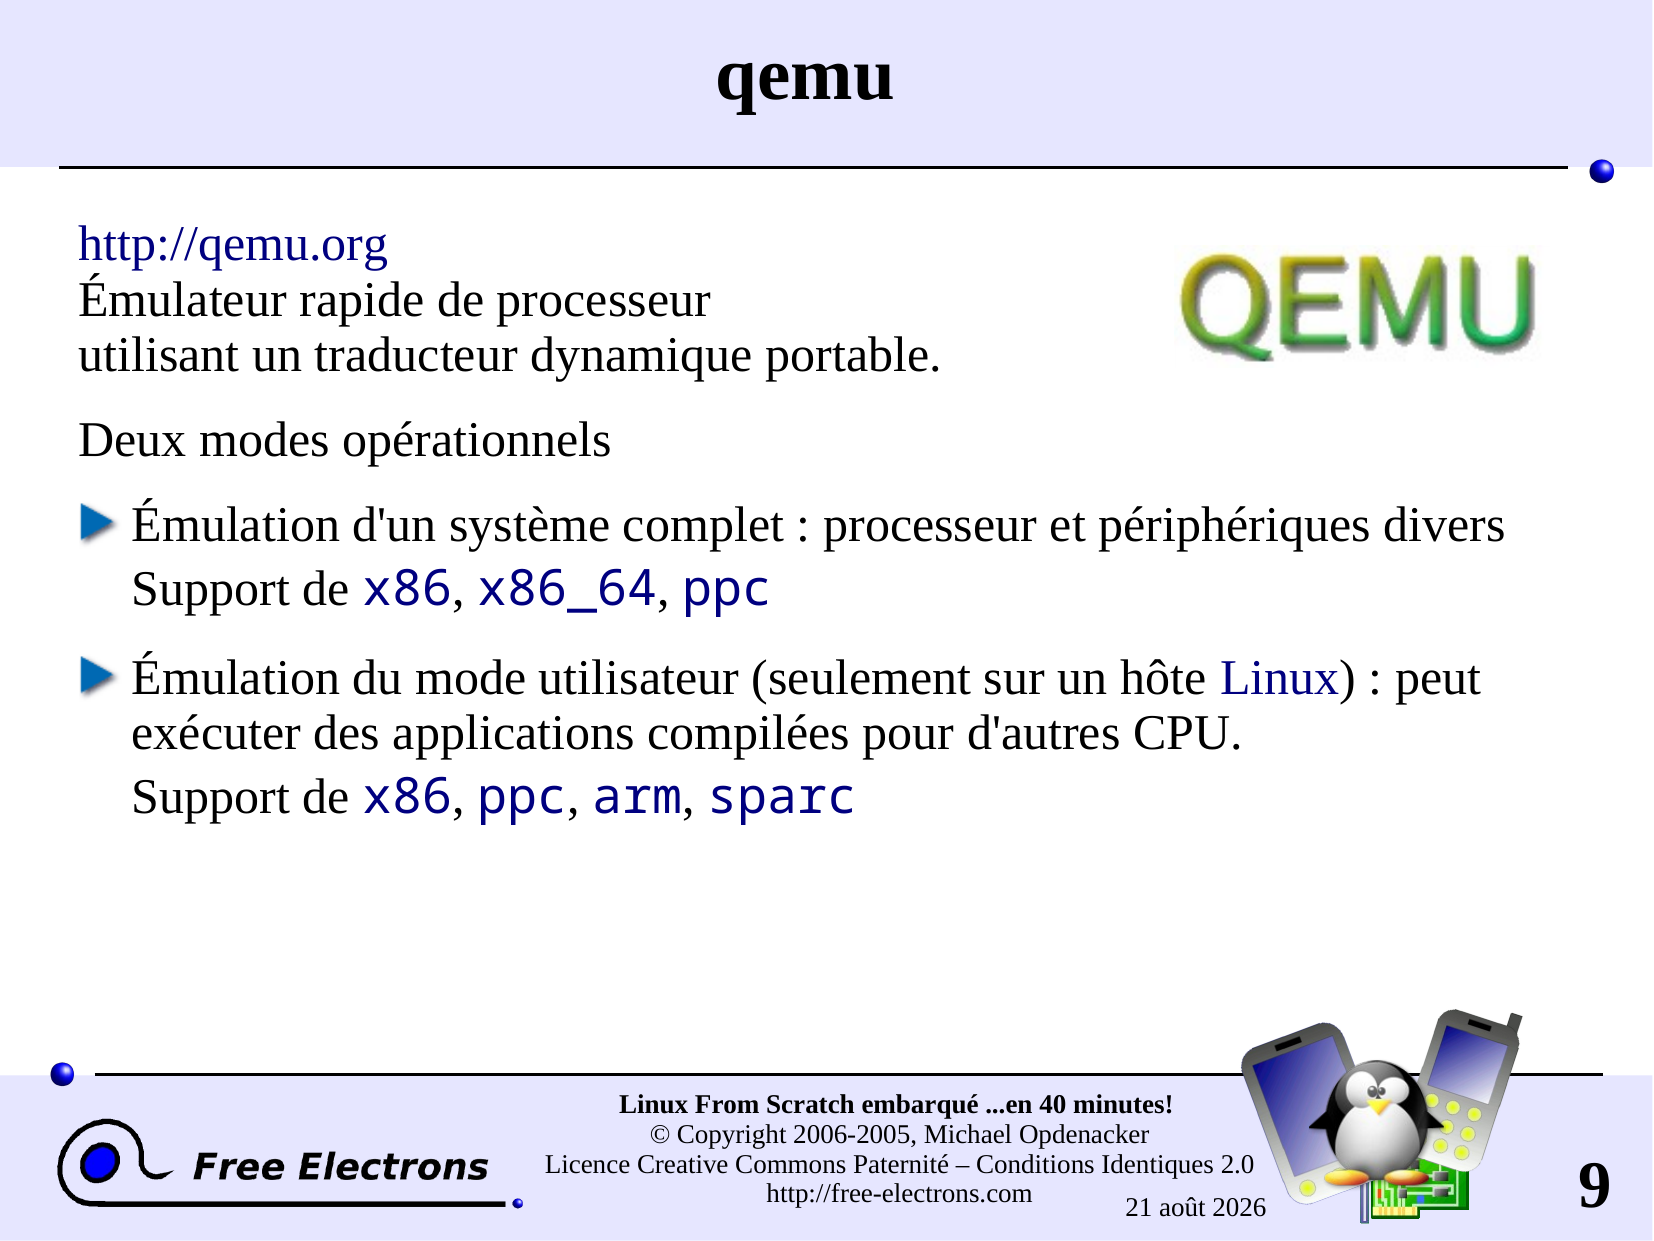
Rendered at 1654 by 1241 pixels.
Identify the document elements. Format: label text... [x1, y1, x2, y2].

picture [1225, 1014, 1537, 1241]
list http://qemu.org Émulateur rapide de processeur utilisant un traducteur dynamique portable. Deux modes opérationnels Émulation d'un système complet : processeur et périphériques divers Support de x86, x86_64, ppc Émulation du mode utilisateur (seulement sur un hôte Linux) : peut exécuter des applications compilées pour d'autres CPU. Support de x86, ppc, arm, sparc [60, 216, 1570, 1014]
picture [50, 1108, 527, 1216]
title qemu [60, 25, 1551, 124]
picture [1174, 245, 1550, 368]
